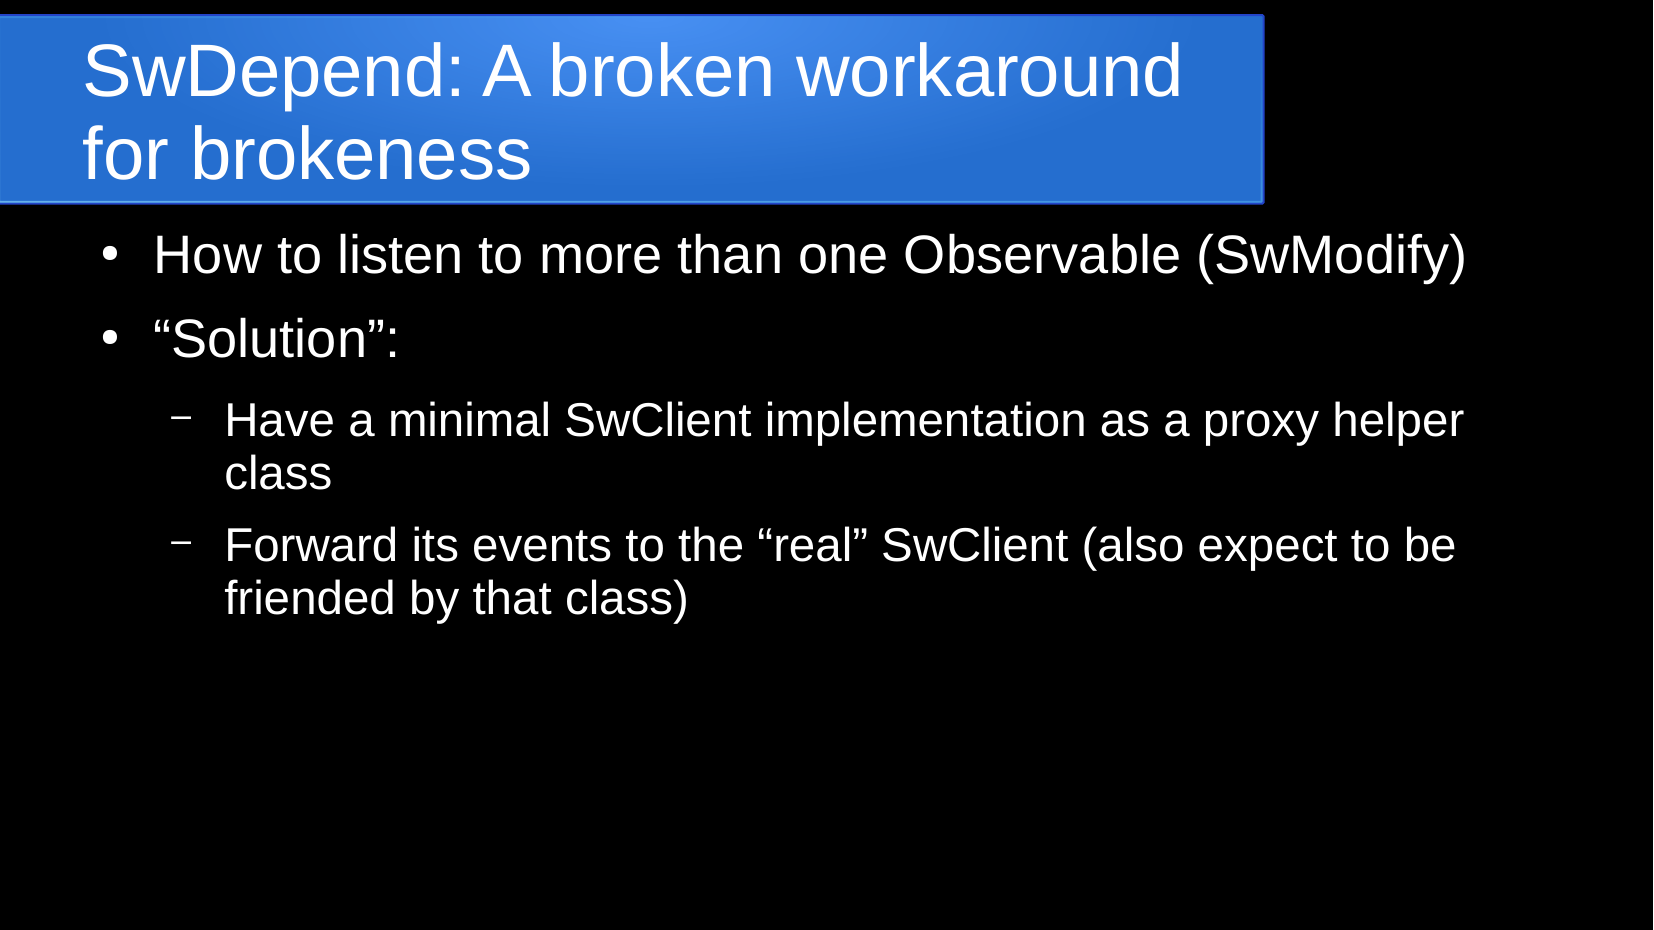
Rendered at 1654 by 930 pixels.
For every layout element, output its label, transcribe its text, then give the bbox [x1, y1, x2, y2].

title SwDepend: A broken workaround for brokeness [82, 29, 1234, 196]
list How to listen to more than one Observable (SwModify) “Solution”: Have a minimal SwClient implementation as a proxy helper class Forward its events to the “real” SwClient (also expect to be friended by that class) [82, 224, 1571, 764]
